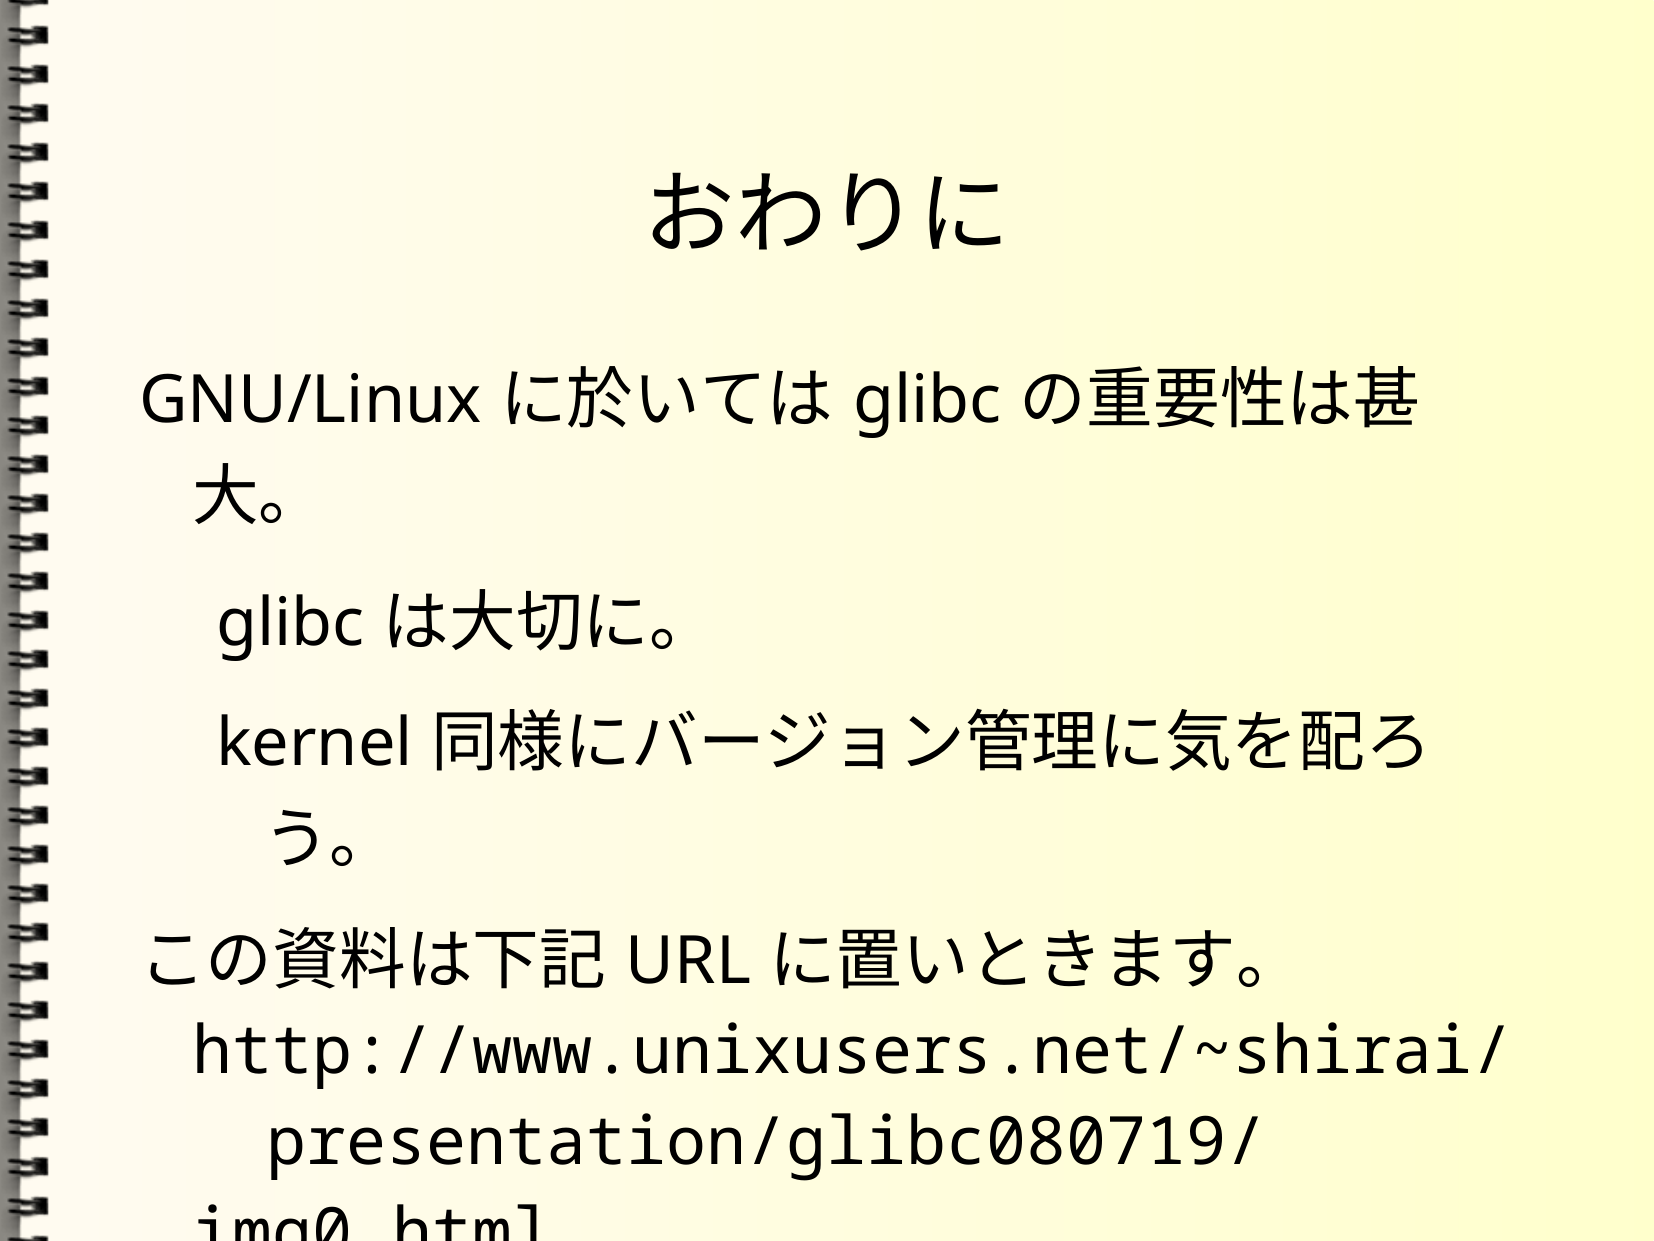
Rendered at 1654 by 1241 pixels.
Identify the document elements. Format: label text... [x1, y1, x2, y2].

list GNU/Linuxに於いてはglibcの重要性は甚大。 glibcは大切に。 kernel同様にバージョン管理に気を配ろう。 この資料は下記URLに置いときます。 http://www.unixusers.net/~shirai/ presentation/glibc080719/img0.html ご清聴ありがとうございました。 [121, 344, 1534, 1127]
picture [0, 0, 210, 1241]
picture [536, 0, 1654, 1241]
title おわりに [121, 102, 1534, 311]
